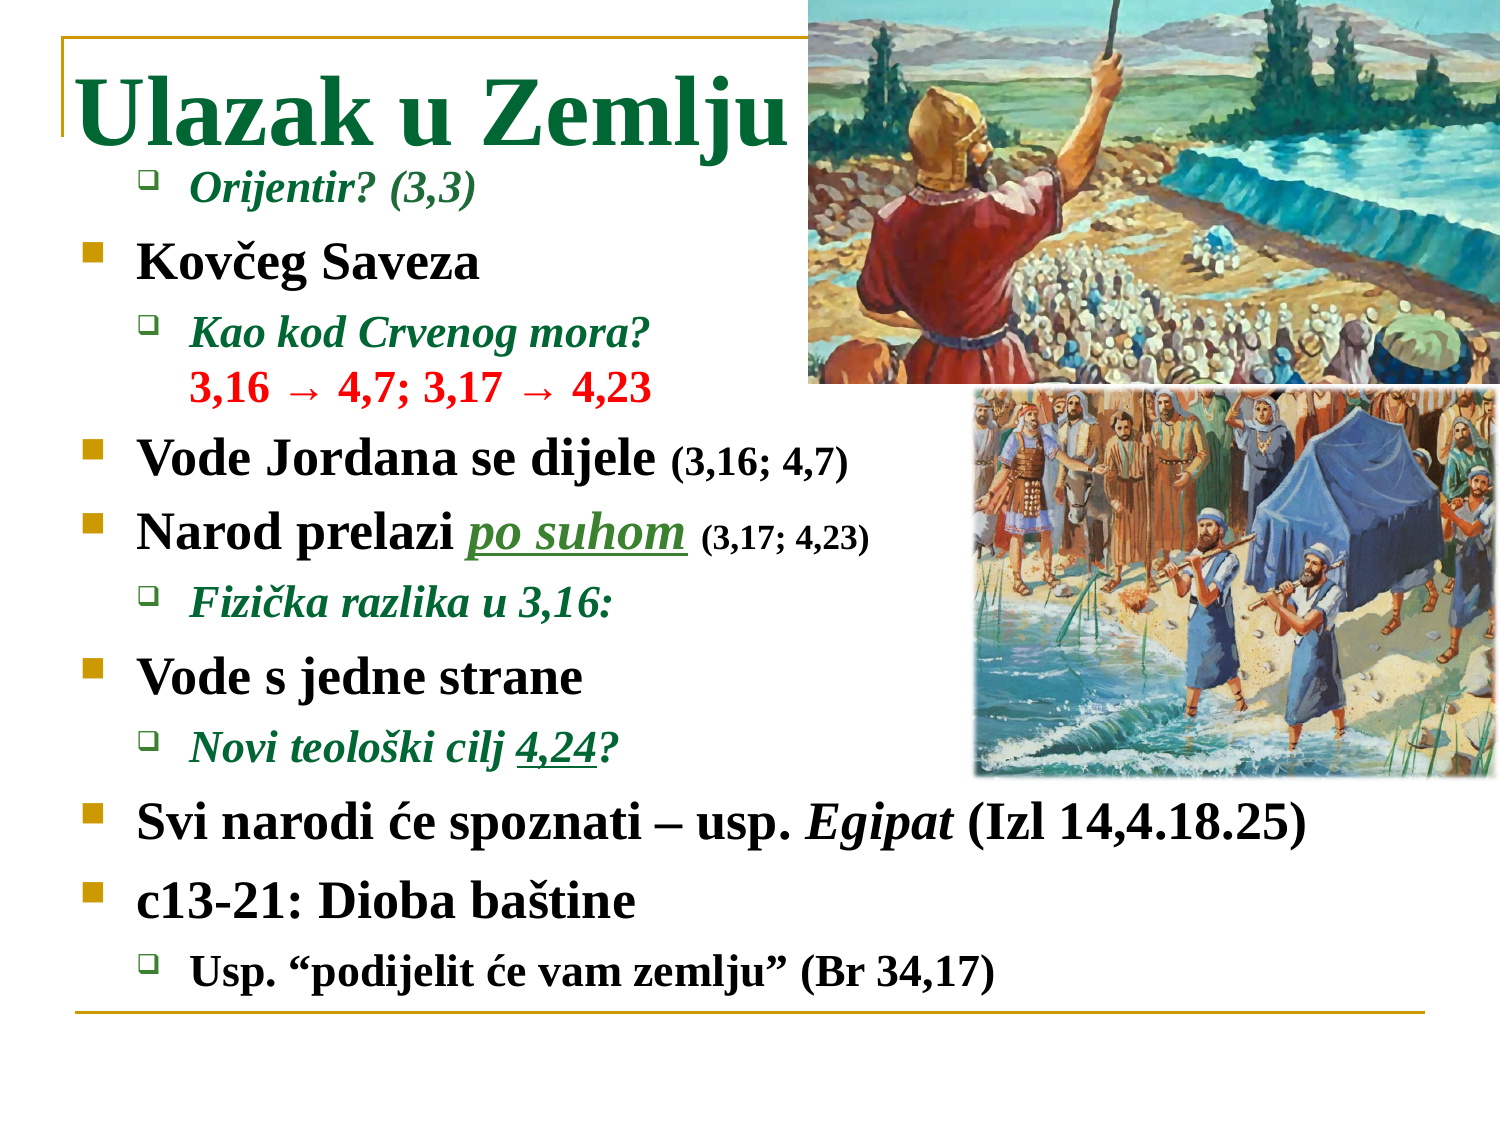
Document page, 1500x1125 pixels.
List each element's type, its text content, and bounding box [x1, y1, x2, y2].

title Ulazak u Zemlju [59, 0, 808, 173]
list Orijentir? (3,3) Kovčeg Saveza Kao kod Crvenog mora? 3,16 → 4,7; 3,17 → 4,23 Vode Jordana se dijele (3,16; 4,7) Narod prelazi po suhom (3,17; 4,23) Fizička razlika u 3,16: Vode s jedne strane Novi teološki cilj 4,24? Svi narodi će spoznati – usp. Egipat (Izl 14,4.18.25) c13-21: Dioba baštine Usp. “podijelit će vam zemlju” (Br 34,17) [64, 148, 1426, 1024]
picture [808, 0, 1500, 783]
